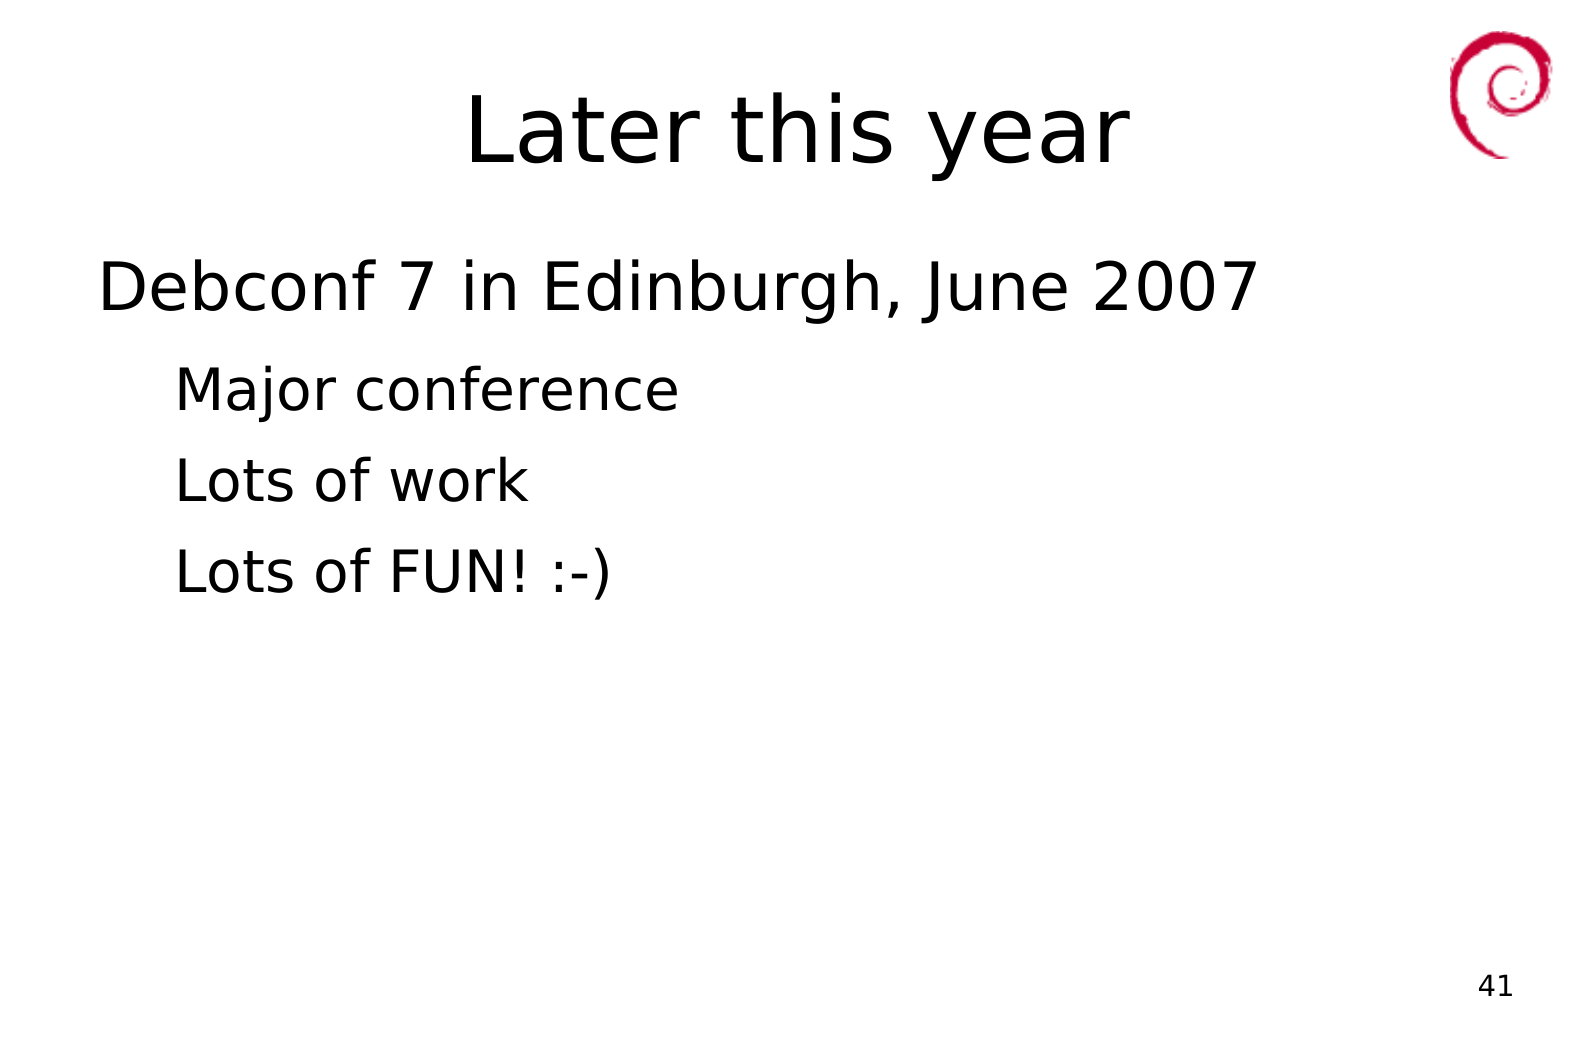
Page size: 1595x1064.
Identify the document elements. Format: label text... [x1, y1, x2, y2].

title Later this year [79, 42, 1515, 221]
picture [1450, 31, 1555, 159]
list Debconf 7 in Edinburgh, June 2007 Major conference Lots of work Lots of FUN! :-) [79, 248, 1515, 951]
